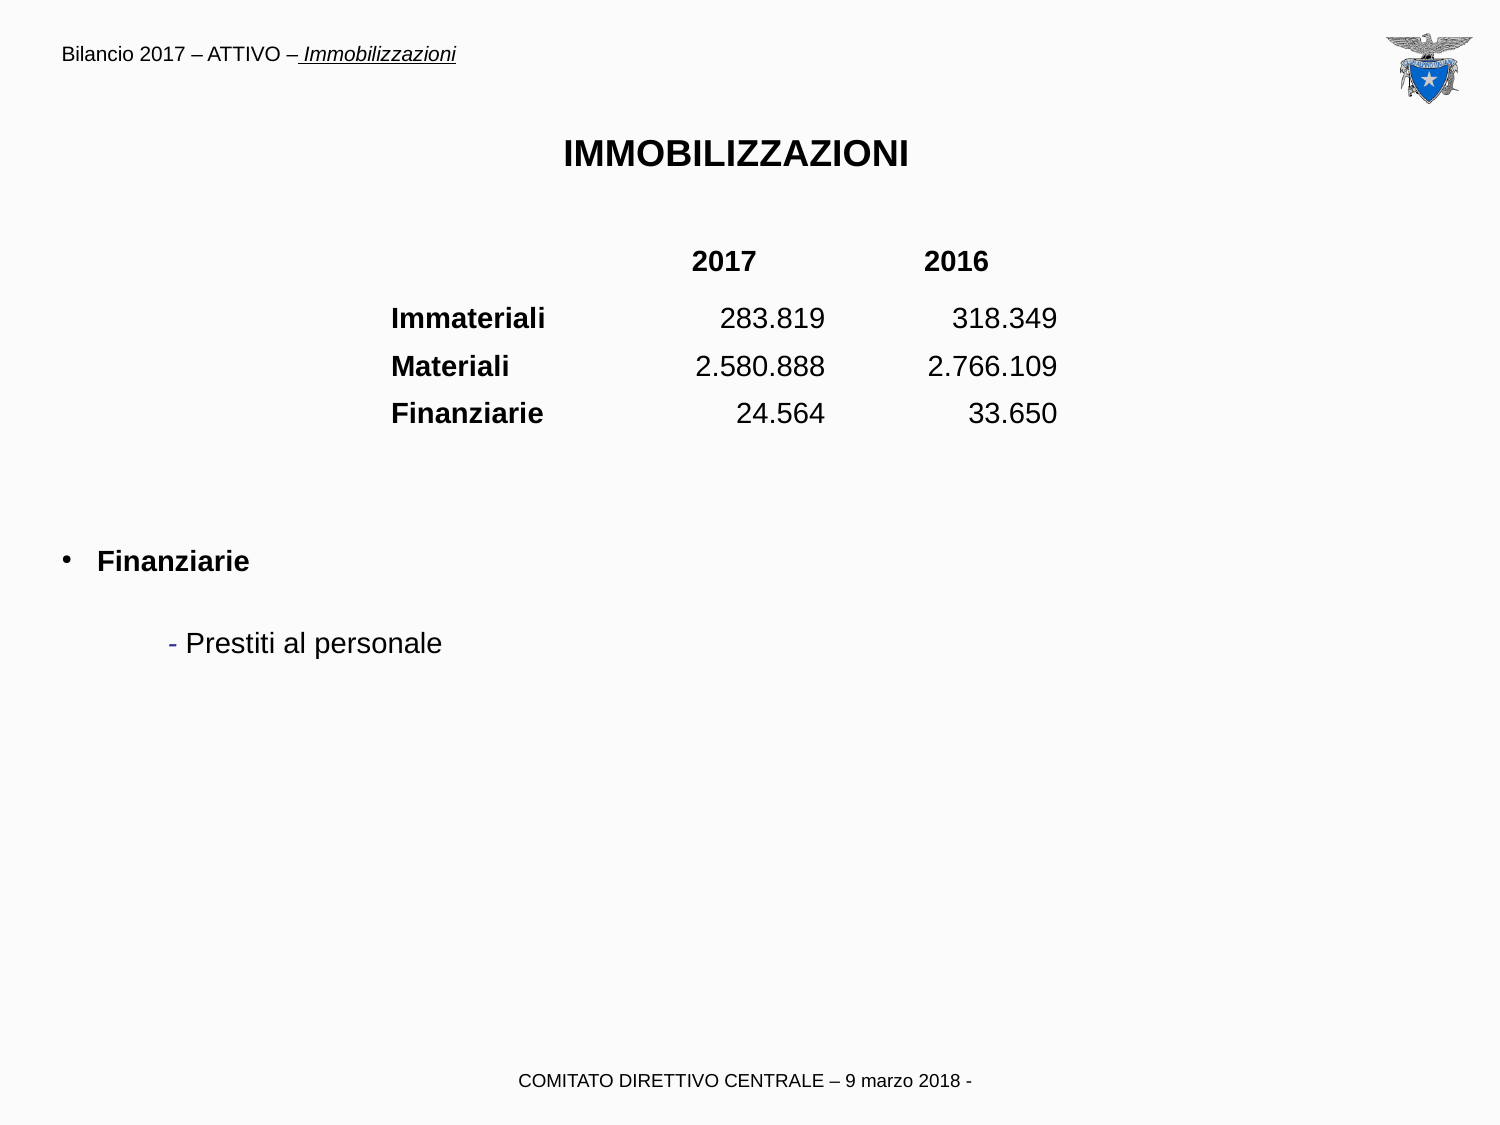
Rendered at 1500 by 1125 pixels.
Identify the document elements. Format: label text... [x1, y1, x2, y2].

table_cell 24.564 [608, 390, 841, 438]
table_cell 2.766.109 [841, 342, 1073, 390]
table_cell 283.819 [608, 294, 841, 342]
text_box - Prestiti al personale [152, 618, 999, 670]
table_cell Immateriali [376, 294, 608, 342]
text_box IMMOBILIZZAZIONI [246, 128, 1227, 179]
table_header 2017 [608, 237, 841, 294]
picture [1382, 29, 1477, 112]
table_cell Materiali [376, 342, 608, 390]
table_cell Finanziarie [376, 390, 608, 438]
table_cell 33.650 [841, 390, 1073, 438]
text_box Finanziarie [46, 536, 376, 588]
table_cell 2.580.888 [608, 342, 841, 390]
table_cell 318.349 [841, 294, 1073, 342]
table_header [376, 237, 608, 294]
table_header 2016 [841, 237, 1073, 294]
text_box COMITATO DIRETTIVO CENTRALE – 9 marzo 2018 - [257, 1062, 1233, 1102]
text_box Bilancio 2017 – ATTIVO – Immobilizzazioni [46, 35, 516, 76]
